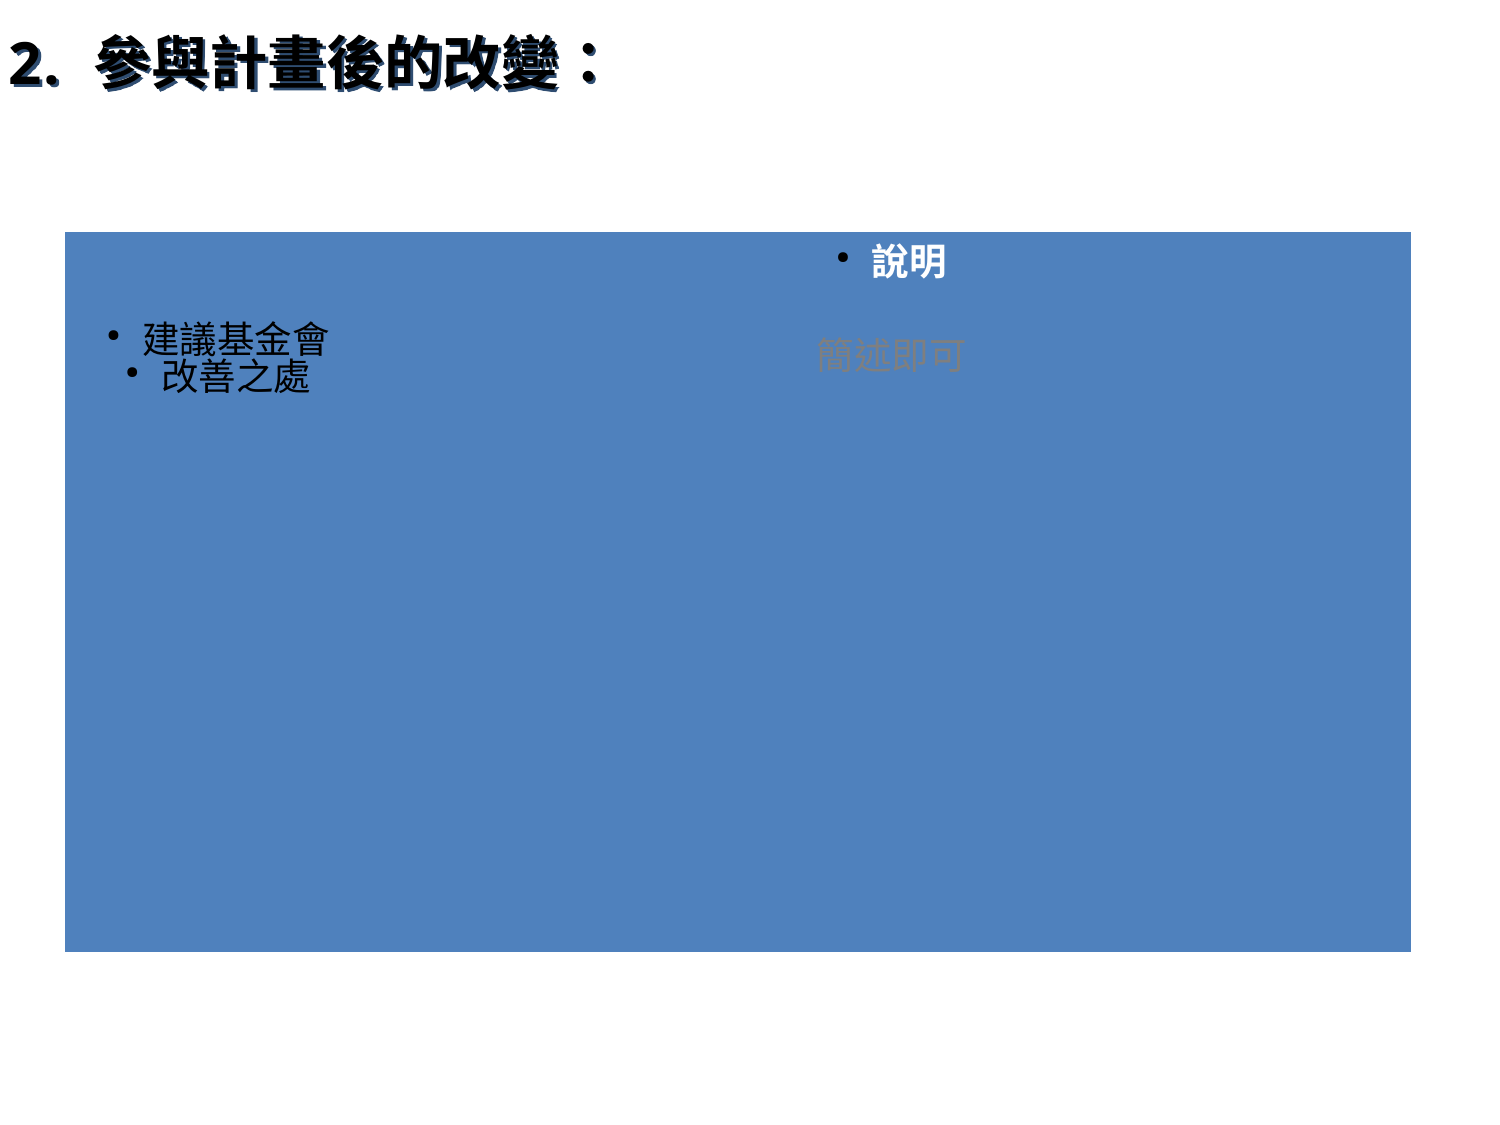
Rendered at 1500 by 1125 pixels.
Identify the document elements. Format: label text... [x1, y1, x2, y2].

table_header [65, 232, 372, 326]
table_header 說明 [372, 232, 1411, 326]
table_cell 建議基金會 改善之處 [65, 326, 372, 952]
text_box 參與計畫後的改變： [0, 19, 998, 174]
table_cell 簡述即可 [372, 326, 1411, 952]
